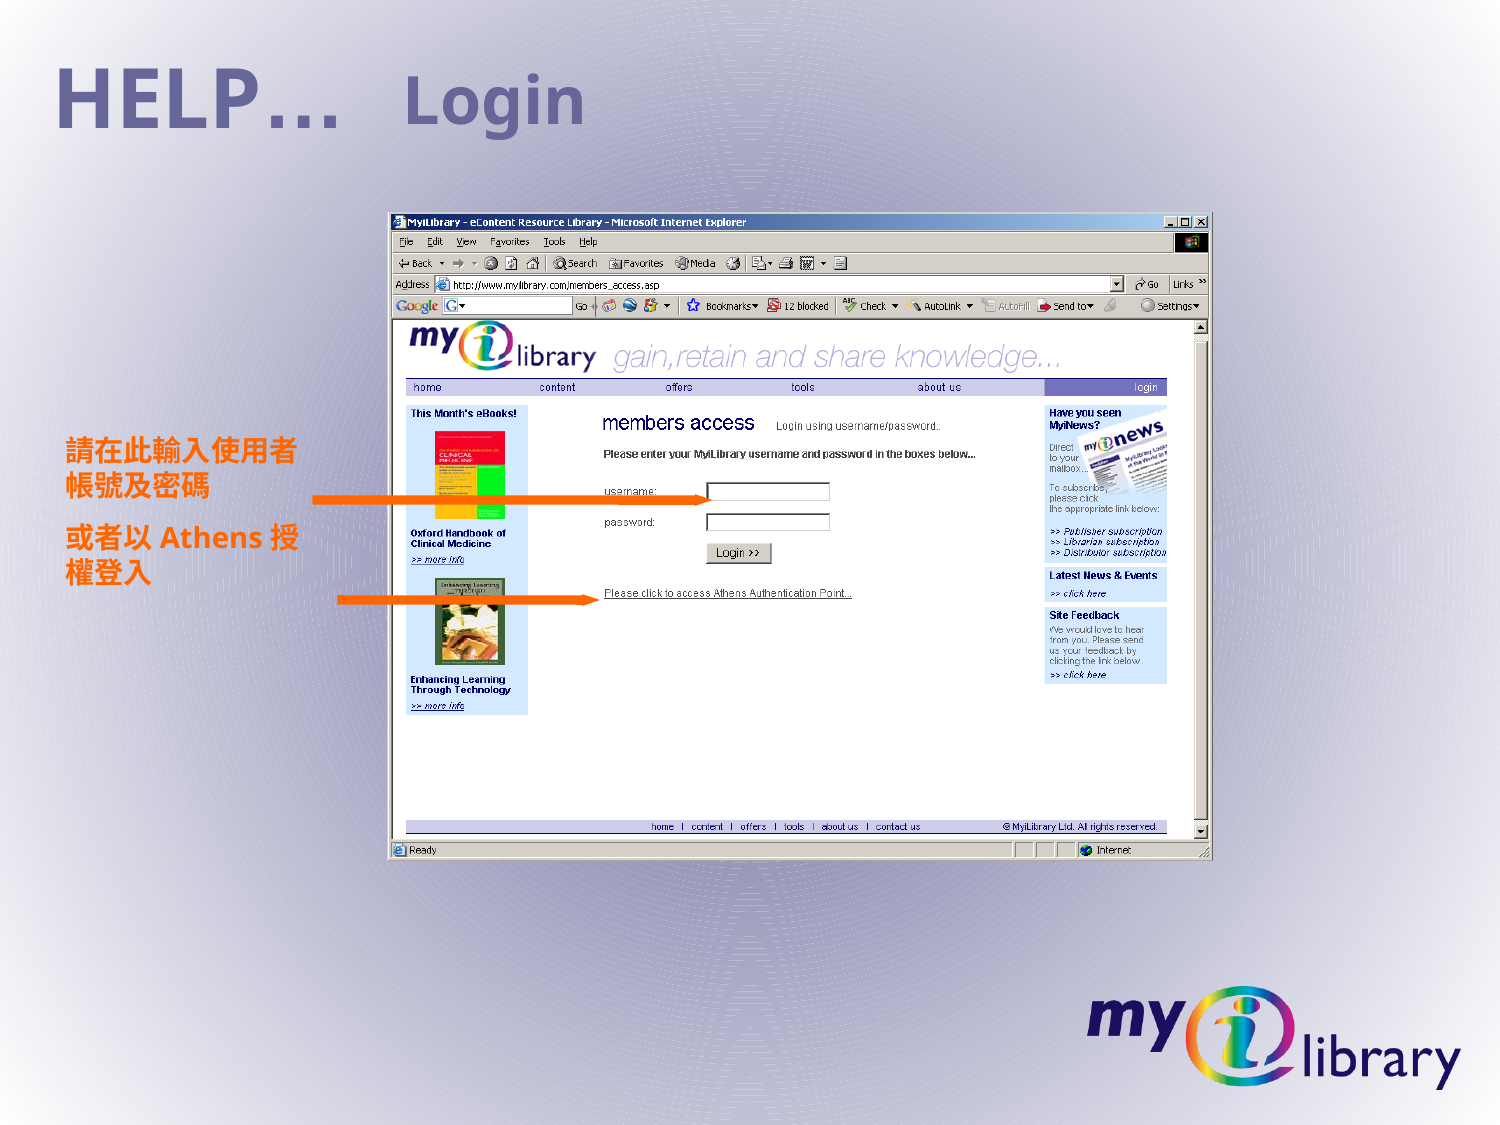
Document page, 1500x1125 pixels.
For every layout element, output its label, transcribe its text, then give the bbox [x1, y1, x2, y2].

picture [387, 212, 1213, 861]
text_box 請在此輸入使用者帳號及密碼 或者以Athens授權登入 [50, 425, 338, 598]
text_box Login [387, 50, 788, 146]
